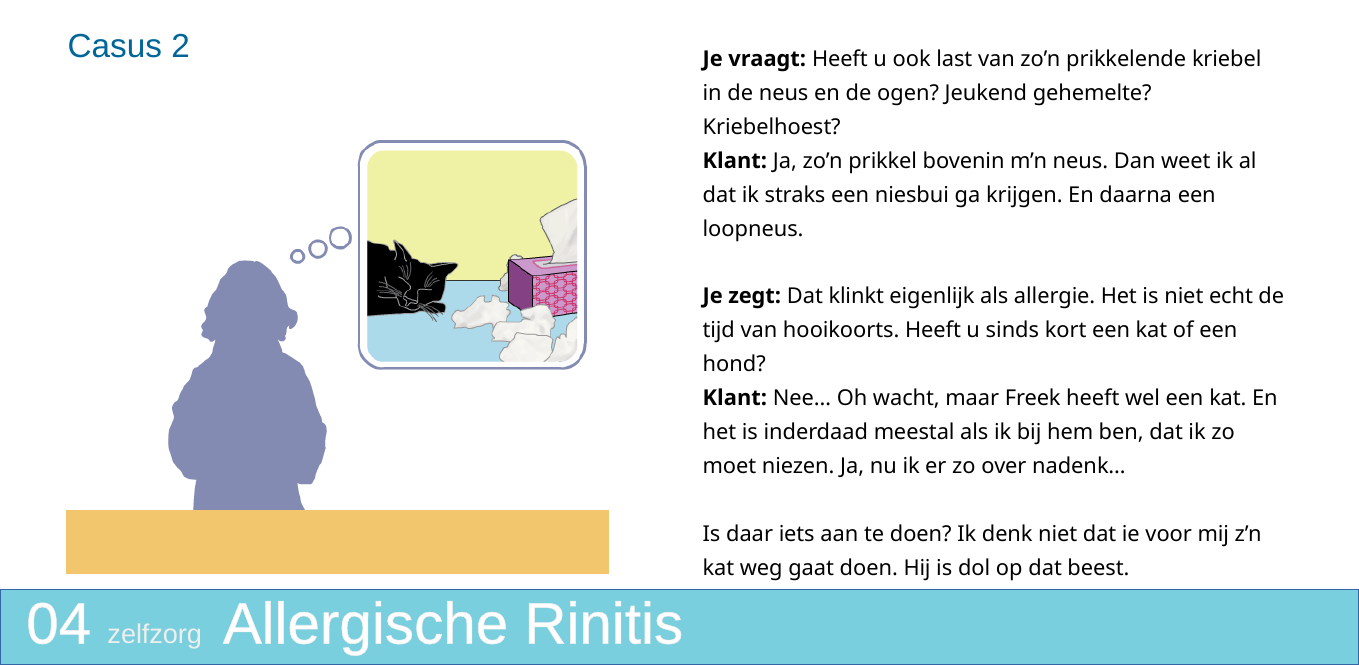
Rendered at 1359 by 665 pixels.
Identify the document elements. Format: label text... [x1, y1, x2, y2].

title Casus 2 [67, 27, 1291, 101]
title 04 zelfzorg Allergische Rinitis [26, 590, 958, 665]
list Je vraagt: Heeft u ook last van zo’n prikkelende kriebel in de neus en de ogen? Jeukend gehemelte? Kriebelhoest? Klant: Ja, zo’n prikkel bovenin m’n neus. Dan weet ik al dat ik straks een niesbui ga krijgen. En daarna een loopneus. Je zegt: Dat klinkt eigenlijk als allergie. Het is niet echt de tijd van hooikoorts. Heeft u sinds kort een kat of een hond? Klant: Nee… Oh wacht, maar Freek heeft wel een kat. En het is inderdaad meestal als ik bij hem ben, dat ik zo moet niezen. Ja, nu ik er zo over nadenk… Is daar iets aan te doen? Ik denk niet dat ie voor mij z’n kat weg gaat doen. Hij is dol op dat beest. [702, 38, 1287, 589]
text_box [0, 589, 1359, 665]
picture [66, 118, 609, 574]
